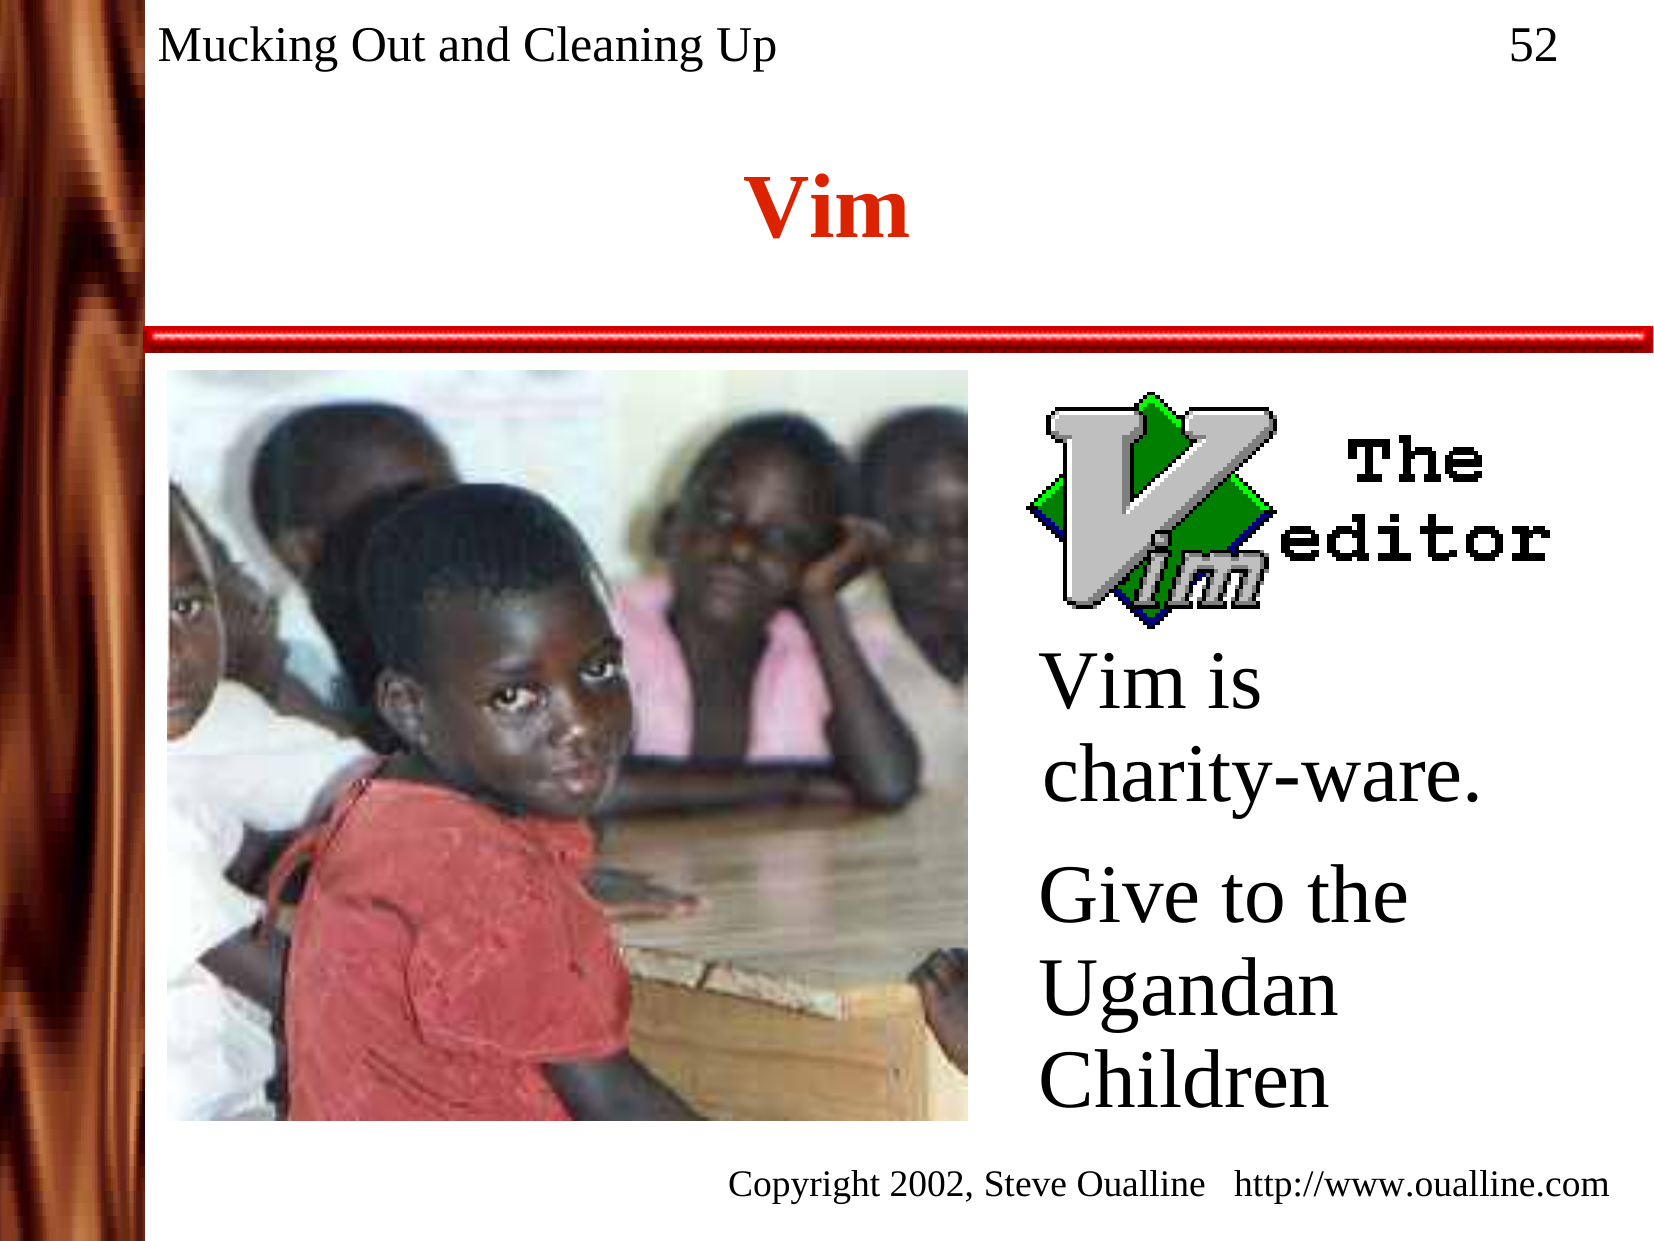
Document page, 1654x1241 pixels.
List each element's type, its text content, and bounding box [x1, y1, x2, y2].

list Vim is charity-ware. Give to the Ugandan Children [1038, 634, 1555, 1130]
picture [1026, 392, 1550, 629]
title Vim [121, 102, 1534, 311]
picture [0, 0, 1654, 1241]
picture [167, 370, 968, 1122]
